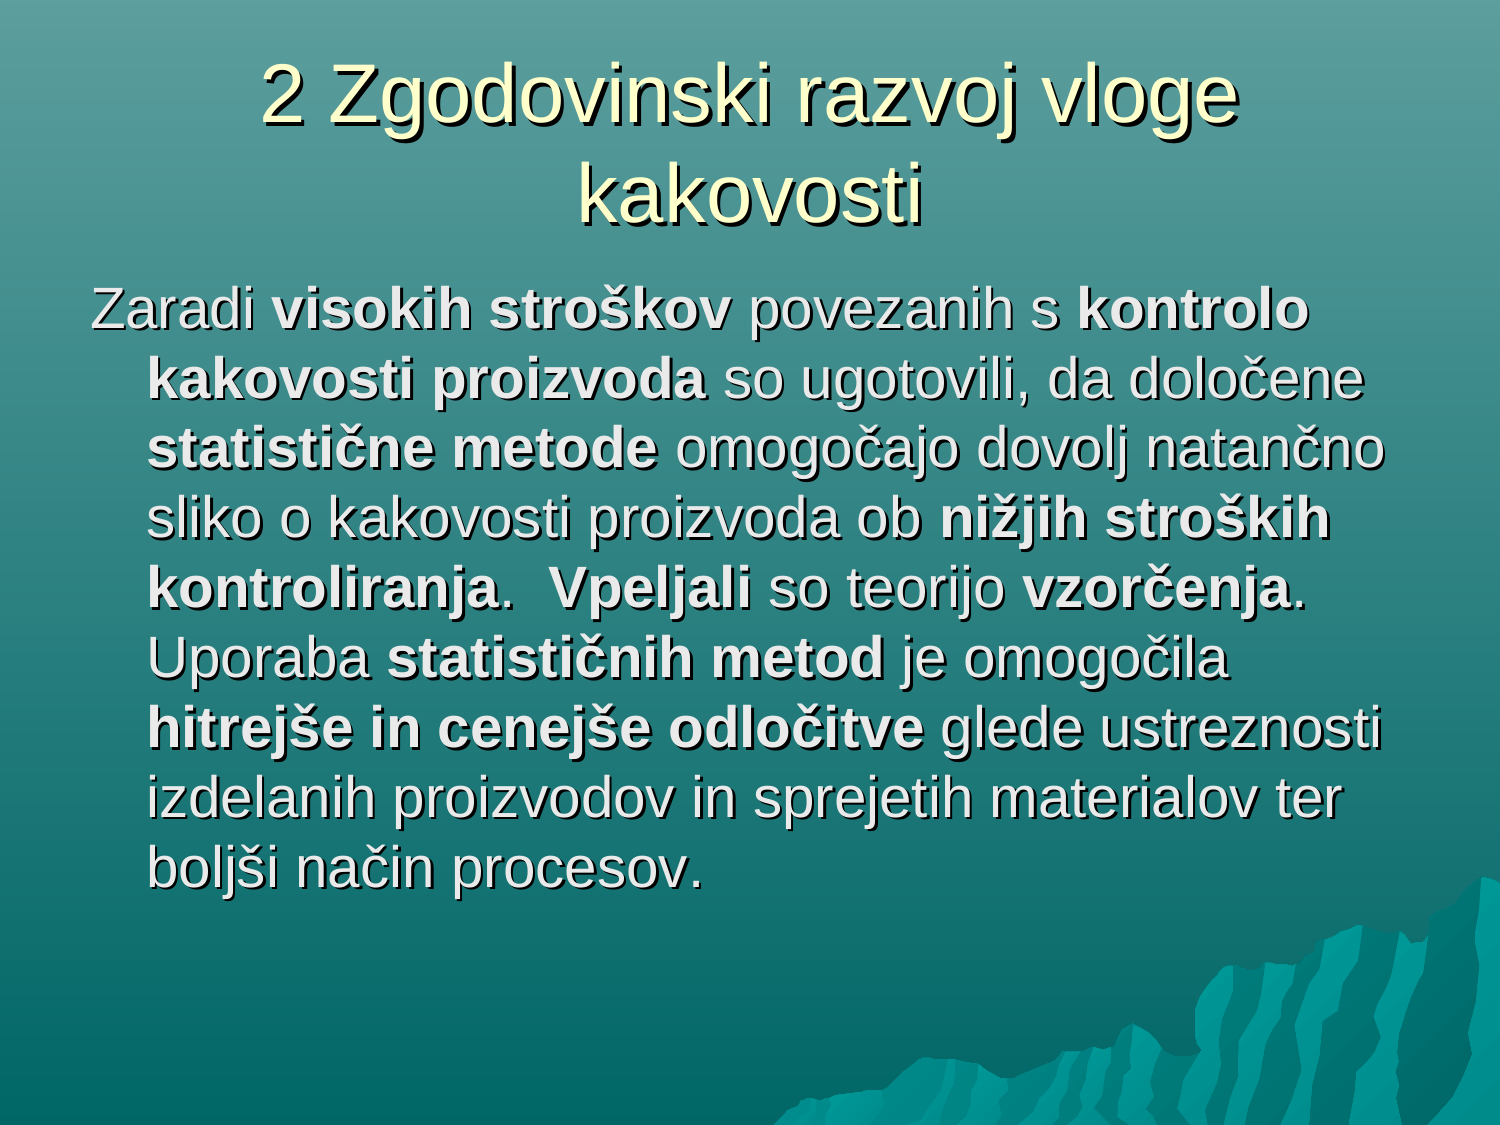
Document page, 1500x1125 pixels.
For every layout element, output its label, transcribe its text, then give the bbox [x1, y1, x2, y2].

list Zaradi visokih stroškov povezanih s kontrolo kakovosti proizvoda so ugotovili, da določene statistične metode omogočajo dovolj natančno sliko o kakovosti proizvoda ob nižjih stroških kontroliranja. Vpeljali so teorijo vzorčenja. Uporaba statističnih metod je omogočila hitrejše in cenejše odločitve glede ustreznosti izdelanih proizvodov in sprejetih materialov ter boljši način procesov. [75, 262, 1426, 1006]
title 2 Zgodovinski razvoj vloge kakovosti [75, 31, 1426, 247]
